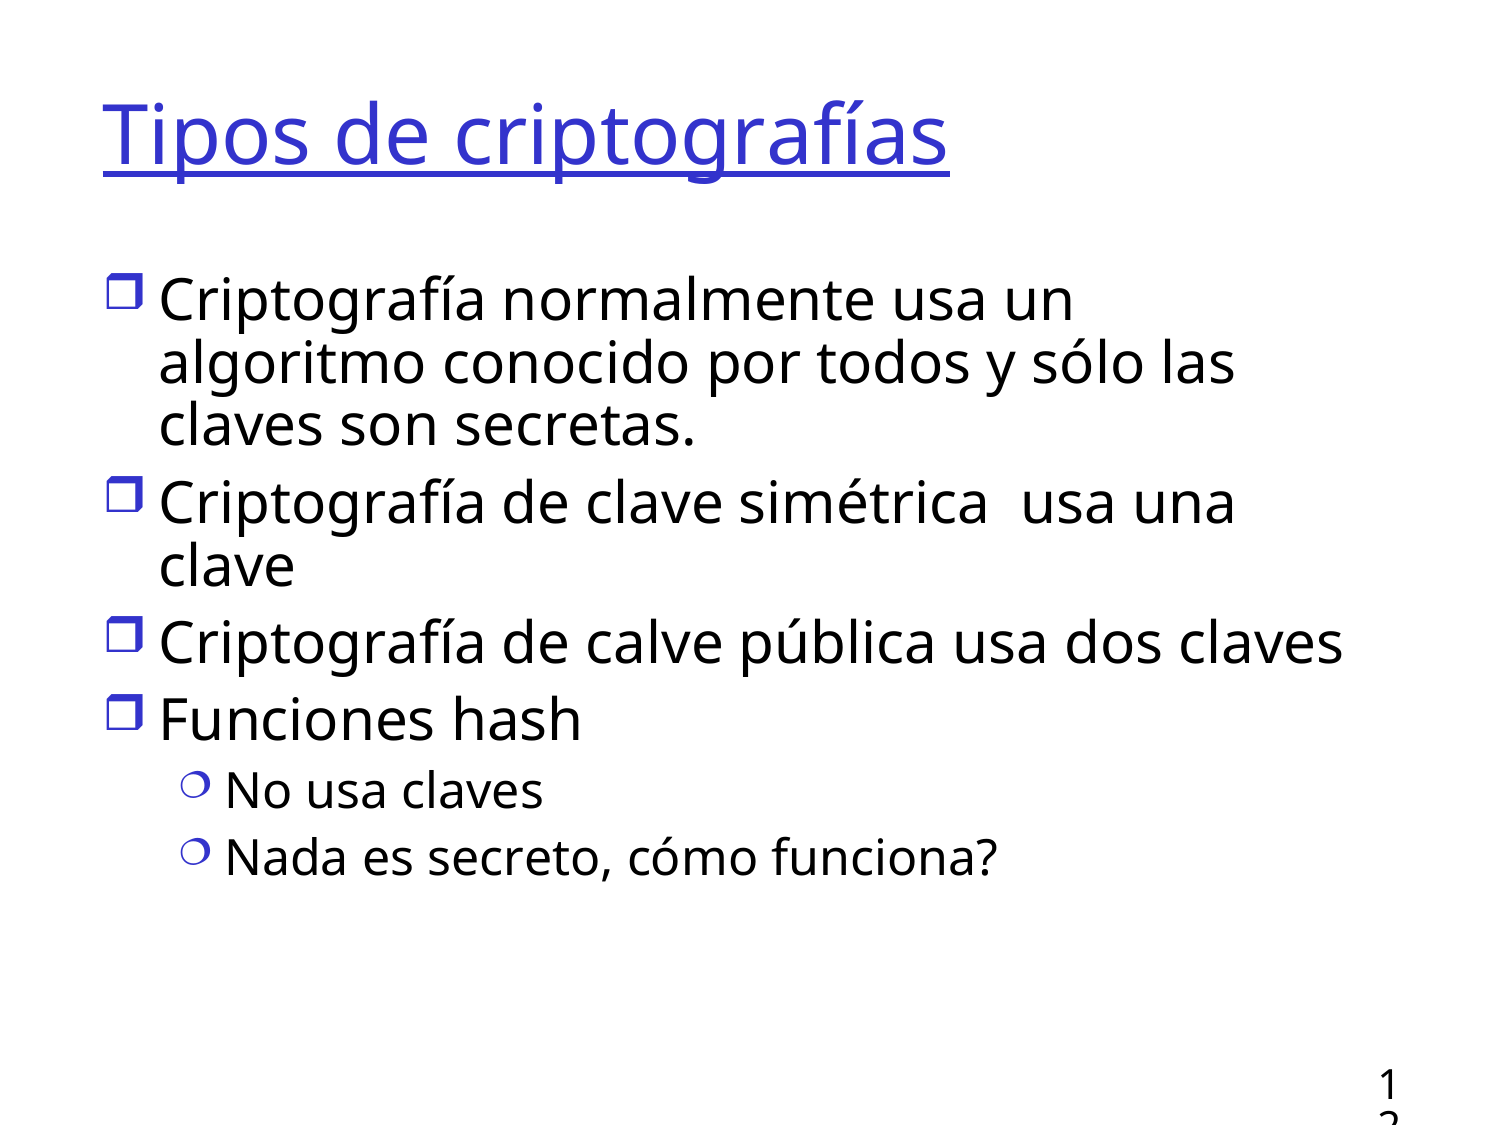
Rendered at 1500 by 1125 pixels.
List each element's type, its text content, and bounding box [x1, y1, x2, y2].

list Criptografía normalmente usa un algoritmo conocido por todos y sólo las claves son secretas. Criptografía de clave simétrica usa una clave Criptografía de calve pública usa dos claves Funciones hash No usa claves Nada es secreto, cómo funciona? [87, 262, 1363, 1026]
title Tipos de criptografías [87, 37, 1363, 225]
